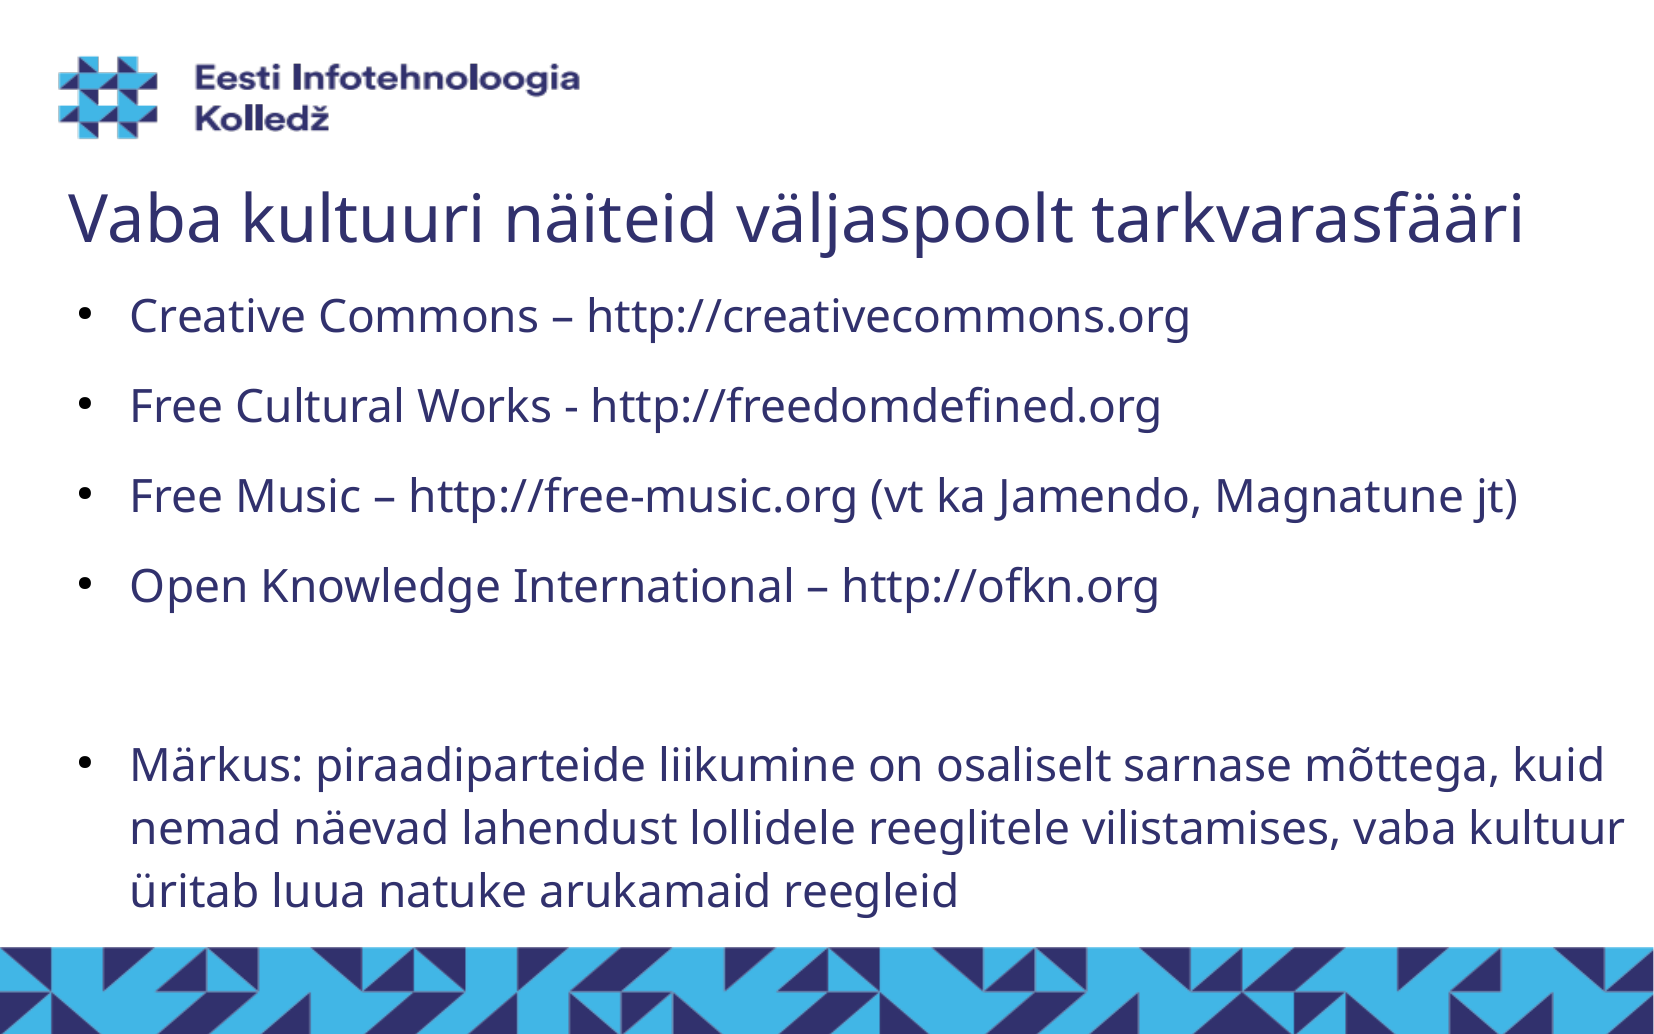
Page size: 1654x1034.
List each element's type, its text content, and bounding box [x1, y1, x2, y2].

title Vaba kultuuri näiteid väljaspoolt tarkvarasfääri [68, 147, 1536, 283]
list Creative Commons – http://creativecommons.org Free Cultural Works - http://freedomdefined.org Free Music – http://free-music.org (vt ka Jamendo, Magnatune jt) Open Knowledge International – http://ofkn.org Märkus: piraadiparteide liikumine on osaliselt sarnase mõttega, kuid nemad näevad lahendust lollidele reeglitele vilistamises, vaba kultuur üritab luua natuke arukamaid reegleid [59, 283, 1654, 936]
